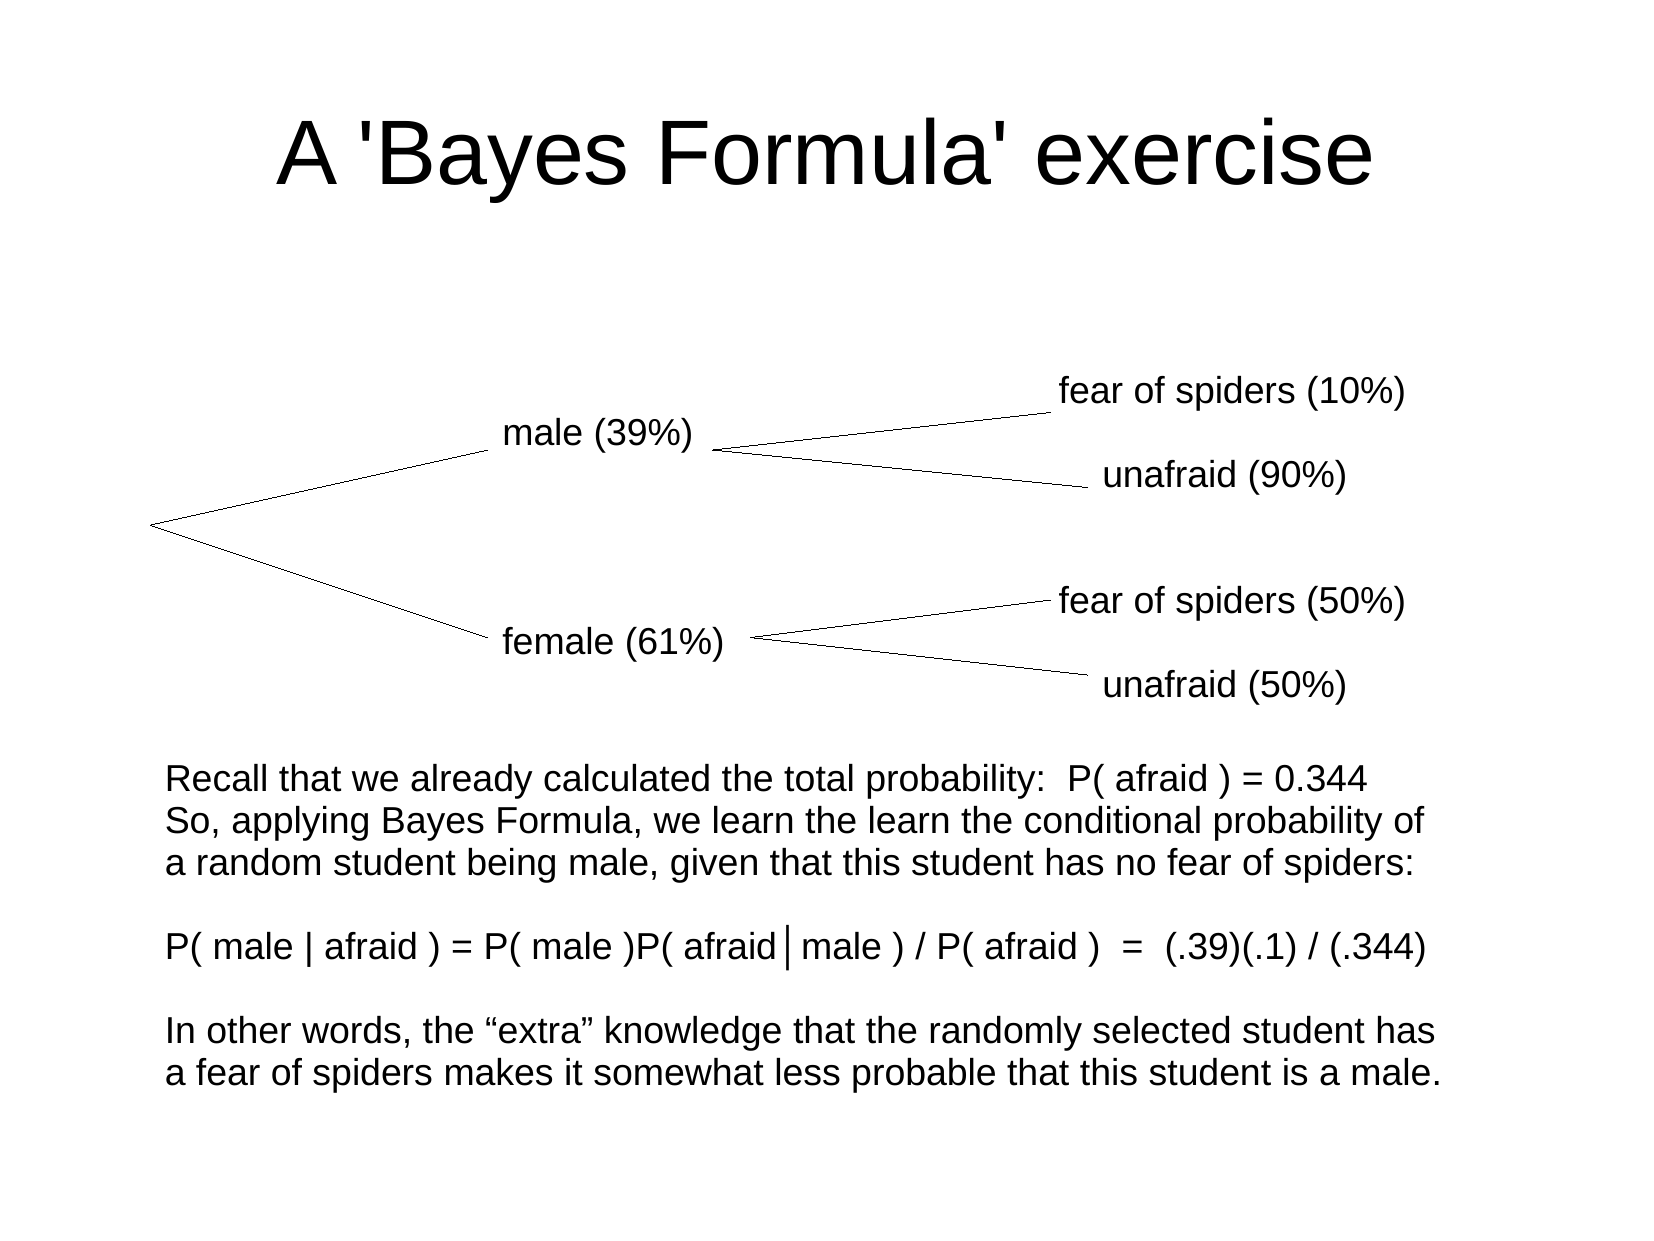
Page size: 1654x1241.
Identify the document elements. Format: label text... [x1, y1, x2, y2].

text_box Recall that we already calculated the total probability: P( afraid ) = 0.344 So, applying Bayes Formula, we learn the learn the conditional probability of a random student being male, given that this student has no fear of spiders: P( male | afraid ) = P( male )P( afraid│male ) / P( afraid ) = (.39)(.1) / (.344) In other words, the “extra” knowledge that the randomly selected student has a fear of spiders makes it somewhat less probable that this student is a male. [150, 750, 1462, 1101]
title A 'Bayes Formula' exercise [82, 56, 1571, 250]
text_box fear of spiders (10%) male (39%) unafraid (90%) fear of spiders (50%) female (61%) unafraid (50%) [487, 361, 1422, 713]
